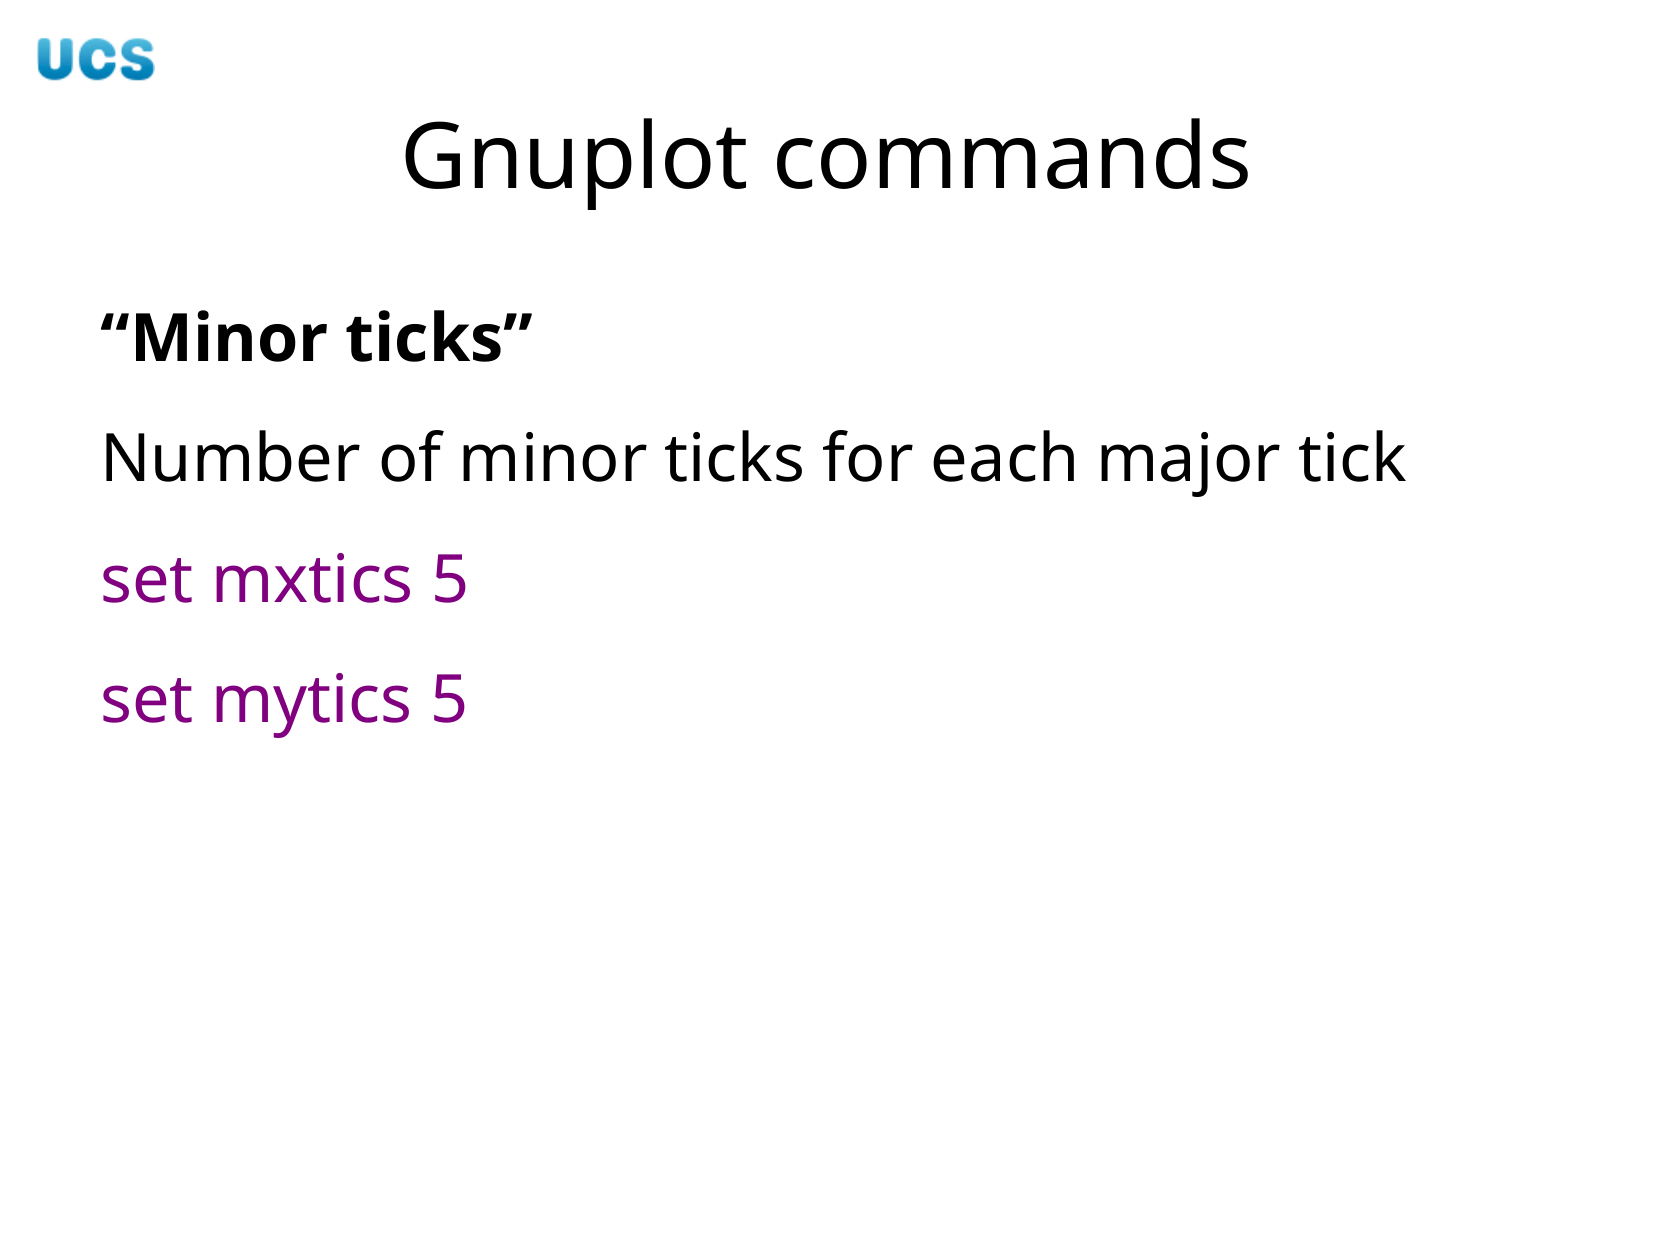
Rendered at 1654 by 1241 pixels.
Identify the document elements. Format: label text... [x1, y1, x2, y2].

title Gnuplot commands [82, 49, 1571, 257]
picture [37, 37, 155, 82]
list “Minor ticks” Number of minor ticks for each major tick set mxtics 5 set mytics 5 [82, 290, 1571, 1109]
